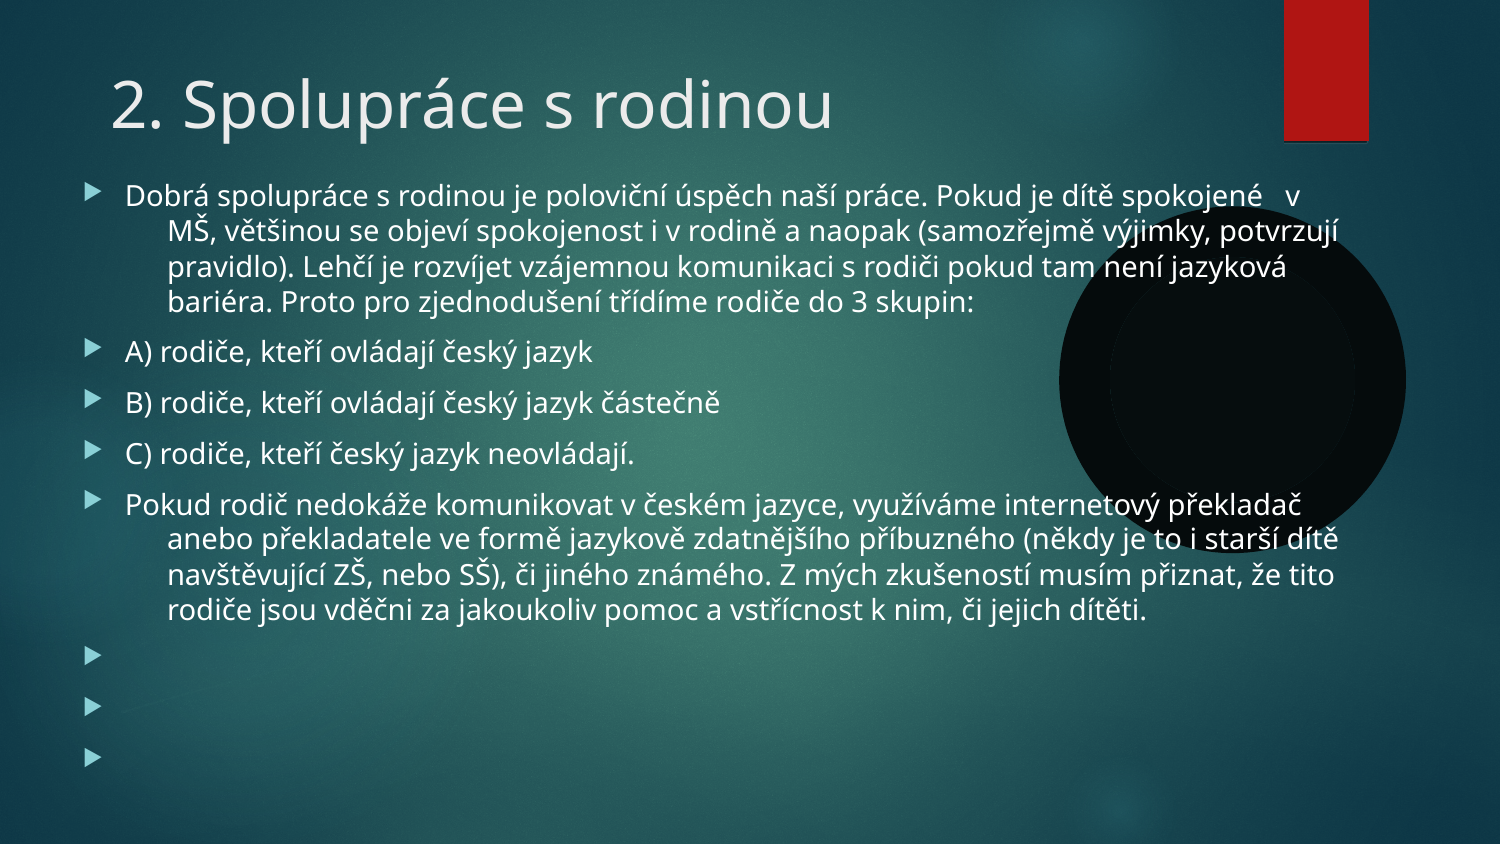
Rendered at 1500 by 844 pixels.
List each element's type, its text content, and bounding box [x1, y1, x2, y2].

title 2. Spolupráce s rodinou [95, 55, 1237, 151]
list Dobrá spolupráce s rodinou je poloviční úspěch naší práce. Pokud je dítě spokojené v MŠ, většinou se objeví spokojenost i v rodině a naopak (samozřejmě výjimky, potvrzují pravidlo). Lehčí je rozvíjet vzájemnou komunikaci s rodiči pokud tam není jazyková bariéra. Proto pro zjednodušení třídíme rodiče do 3 skupin: A) rodiče, kteří ovládají český jazyk B) rodiče, kteří ovládají český jazyk částečně C) rodiče, kteří český jazyk neovládají. Pokud rodič nedokáže komunikovat v českém jazyce, využíváme internetový překladač anebo překladatele ve formě jazykově zdatnějšího příbuzného (někdy je to i starší dítě navštěvující ZŠ, nebo SŠ), či jiného známého. Z mých zkušeností musím přiznat, že tito rodiče jsou vděčni za jakoukoliv pomoc a vstřícnost k nim, či jejich dítěti. [67, 170, 1357, 769]
